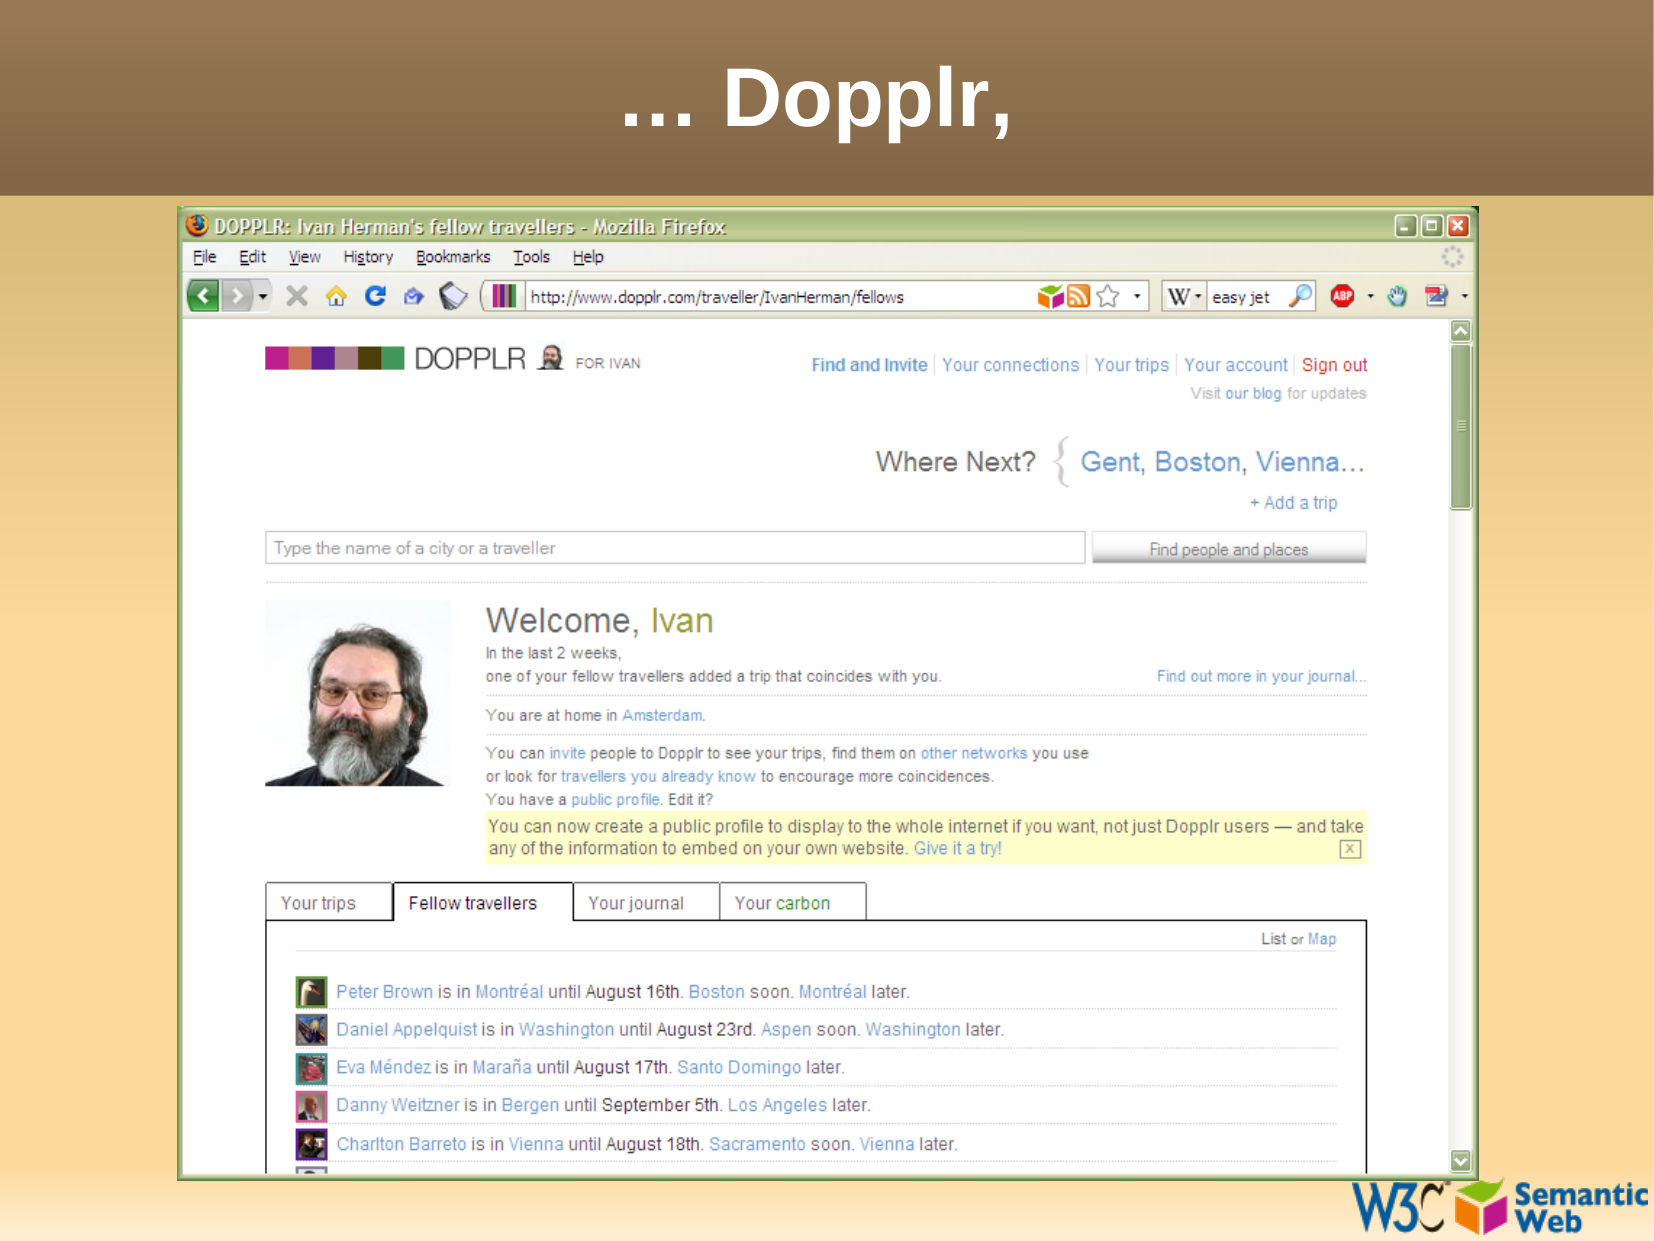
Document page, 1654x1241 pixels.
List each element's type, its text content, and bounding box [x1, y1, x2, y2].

title … Dopplr, [0, 0, 1654, 196]
picture [0, 196, 1654, 1241]
